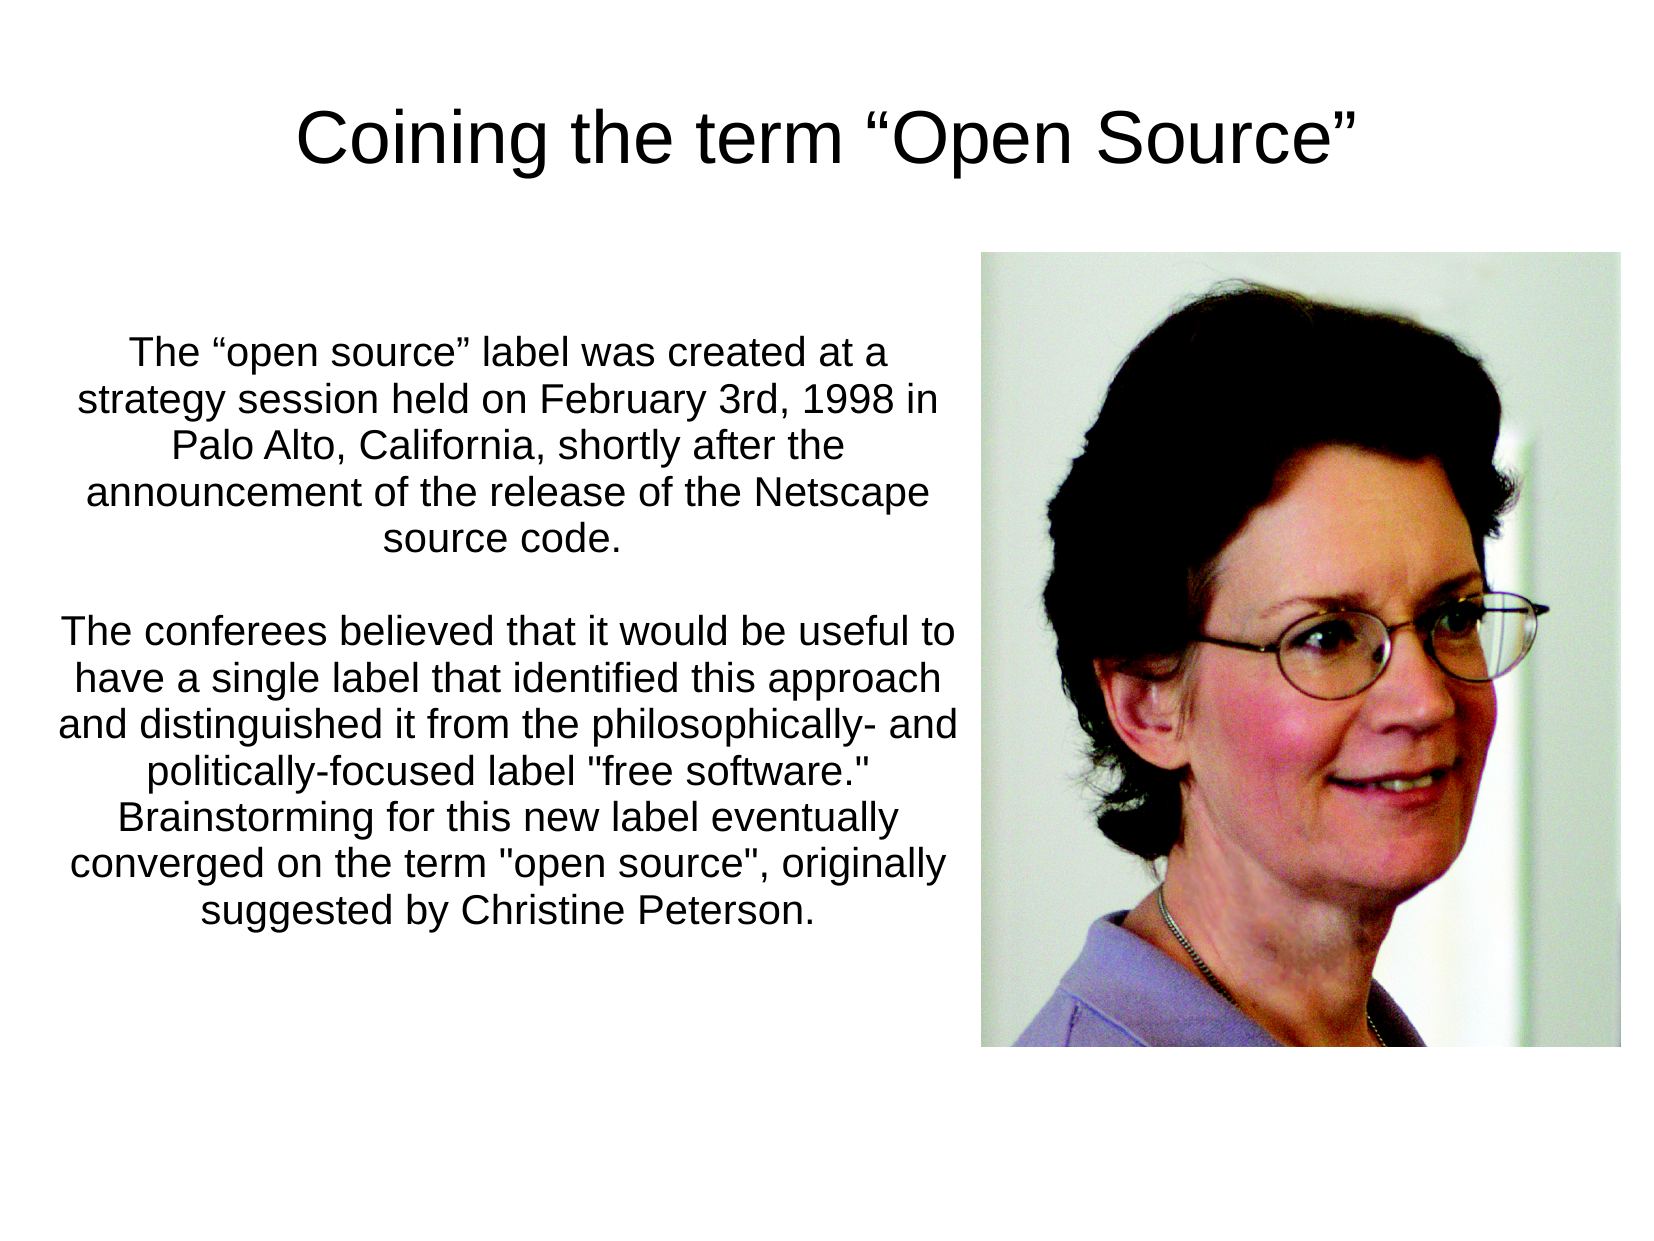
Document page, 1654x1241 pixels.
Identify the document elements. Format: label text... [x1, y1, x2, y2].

subtitle The “open source” label was created at a strategy session held on February 3rd, 1998 in Palo Alto, California, shortly after the announcement of the release of the Netscape source code. The conferees believed that it would be useful to have a single label that identified this approach and distinguished it from the philosophically- and politically-focused label "free software." Brainstorming for this new label eventually converged on the term "open source", originally suggested by Christine Peterson. [53, 258, 964, 1004]
picture [981, 252, 1621, 1047]
title Coining the term “Open Source” [82, 49, 1571, 226]
